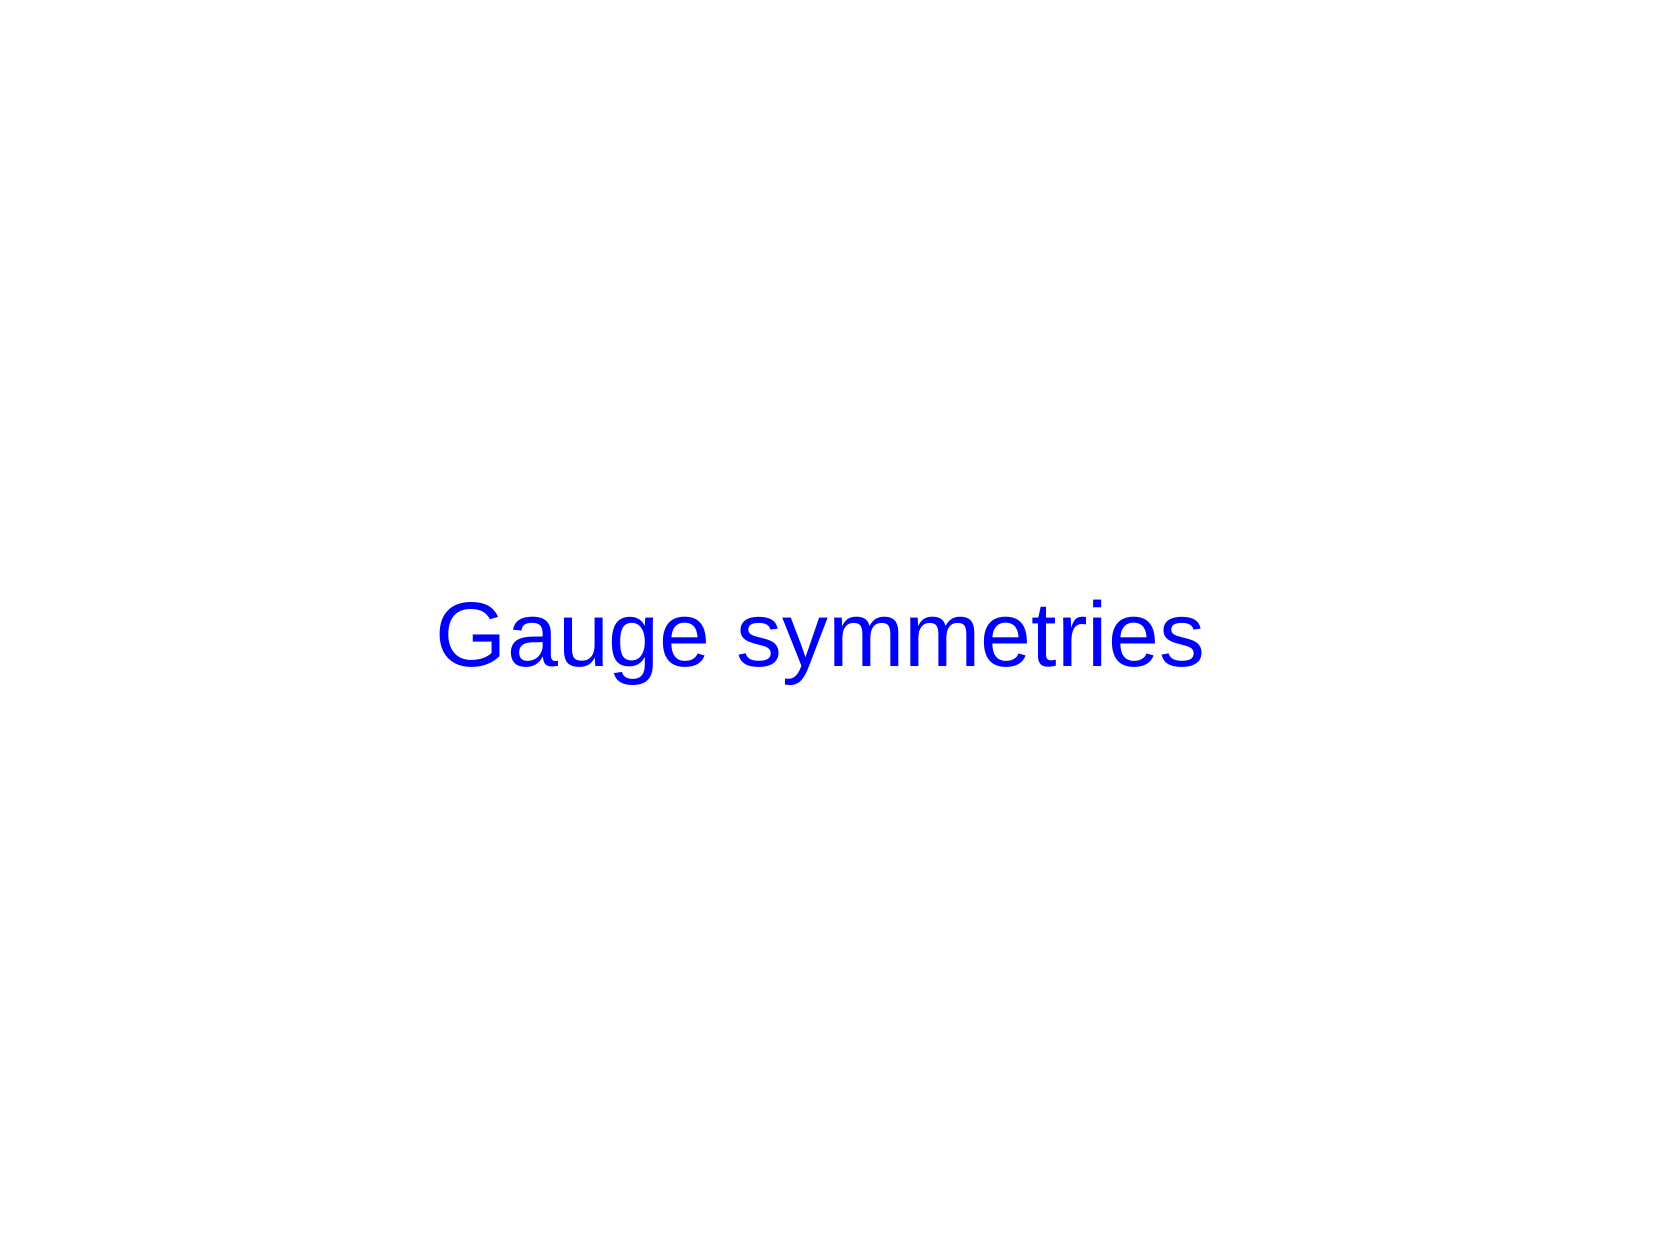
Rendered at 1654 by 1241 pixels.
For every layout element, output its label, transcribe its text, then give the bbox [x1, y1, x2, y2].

title Gauge symmetries [76, 531, 1565, 739]
